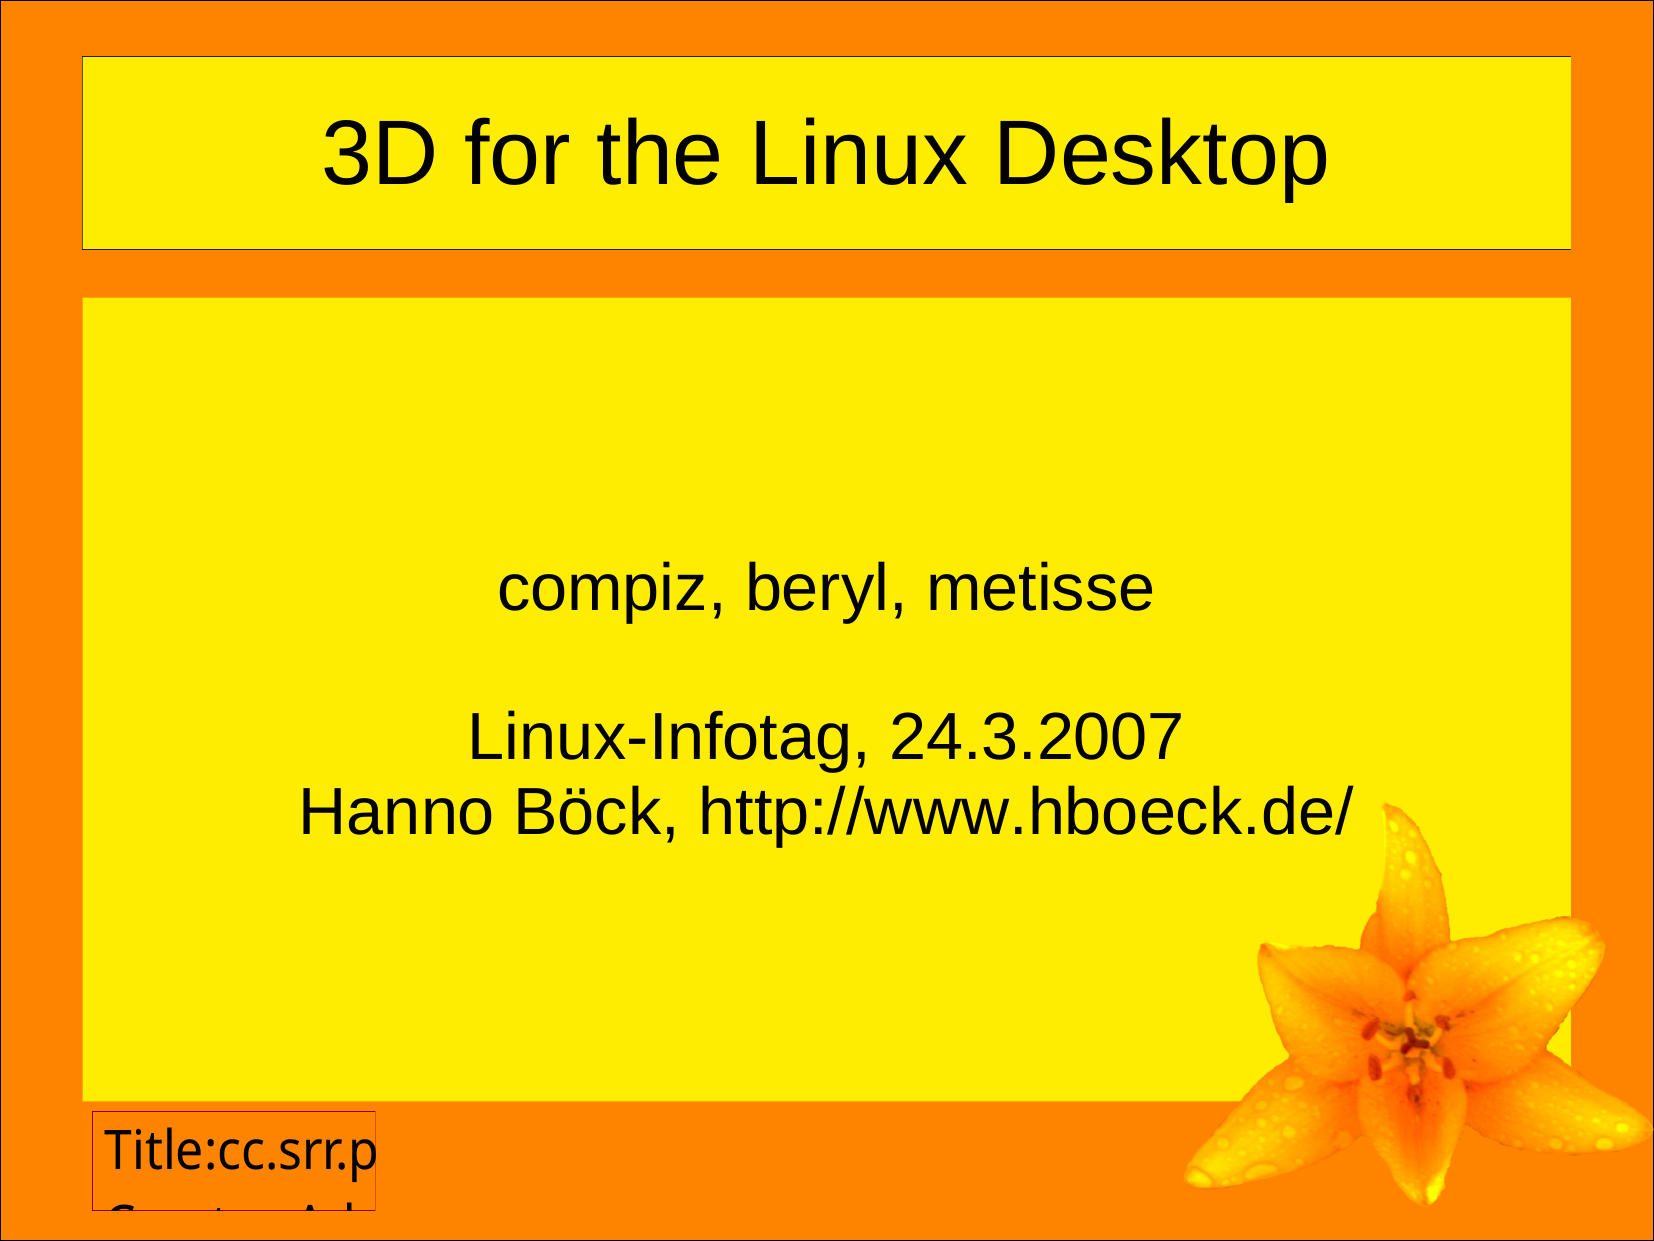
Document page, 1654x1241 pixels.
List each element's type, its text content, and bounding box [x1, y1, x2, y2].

picture [88, 1108, 376, 1211]
text_box [0, 0, 1654, 1241]
subtitle compiz, beryl, metisse Linux-Infotag, 24.3.2007 Hanno Böck, http://www.hboeck.de/ [82, 297, 1571, 1102]
title 3D for the Linux Desktop [82, 56, 1571, 250]
picture [1181, 767, 1654, 1241]
